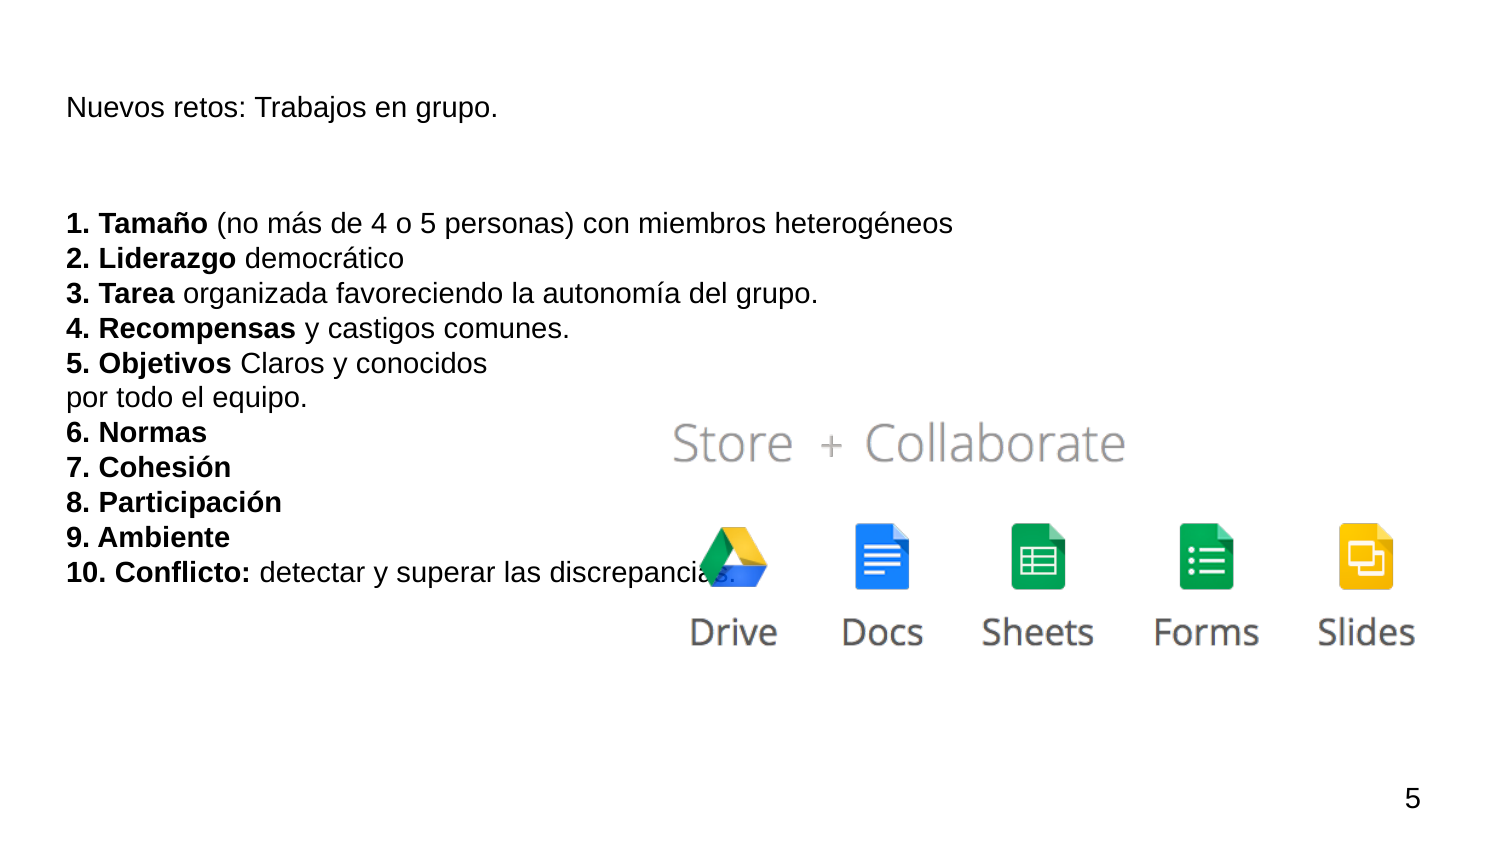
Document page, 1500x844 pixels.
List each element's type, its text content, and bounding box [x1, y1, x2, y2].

title Nuevos retos: Trabajos en grupo. [51, 72, 1449, 167]
list 1. Tamaño (no más de 4 o 5 personas) con miembros heterogéneos 2. Liderazgo democrático 3. Tarea organizada favoreciendo la autonomía del grupo. 4. Recompensas y castigos comunes. 5. Objetivos Claros y conocidos por todo el equipo. 6. Normas 7. Cohesión 8. Participación 9. Ambiente 10. Conflicto: detectar y superar las discrepancias. [51, 189, 1449, 786]
slide_number <número> [1389, 764, 1480, 830]
picture [661, 408, 1433, 671]
